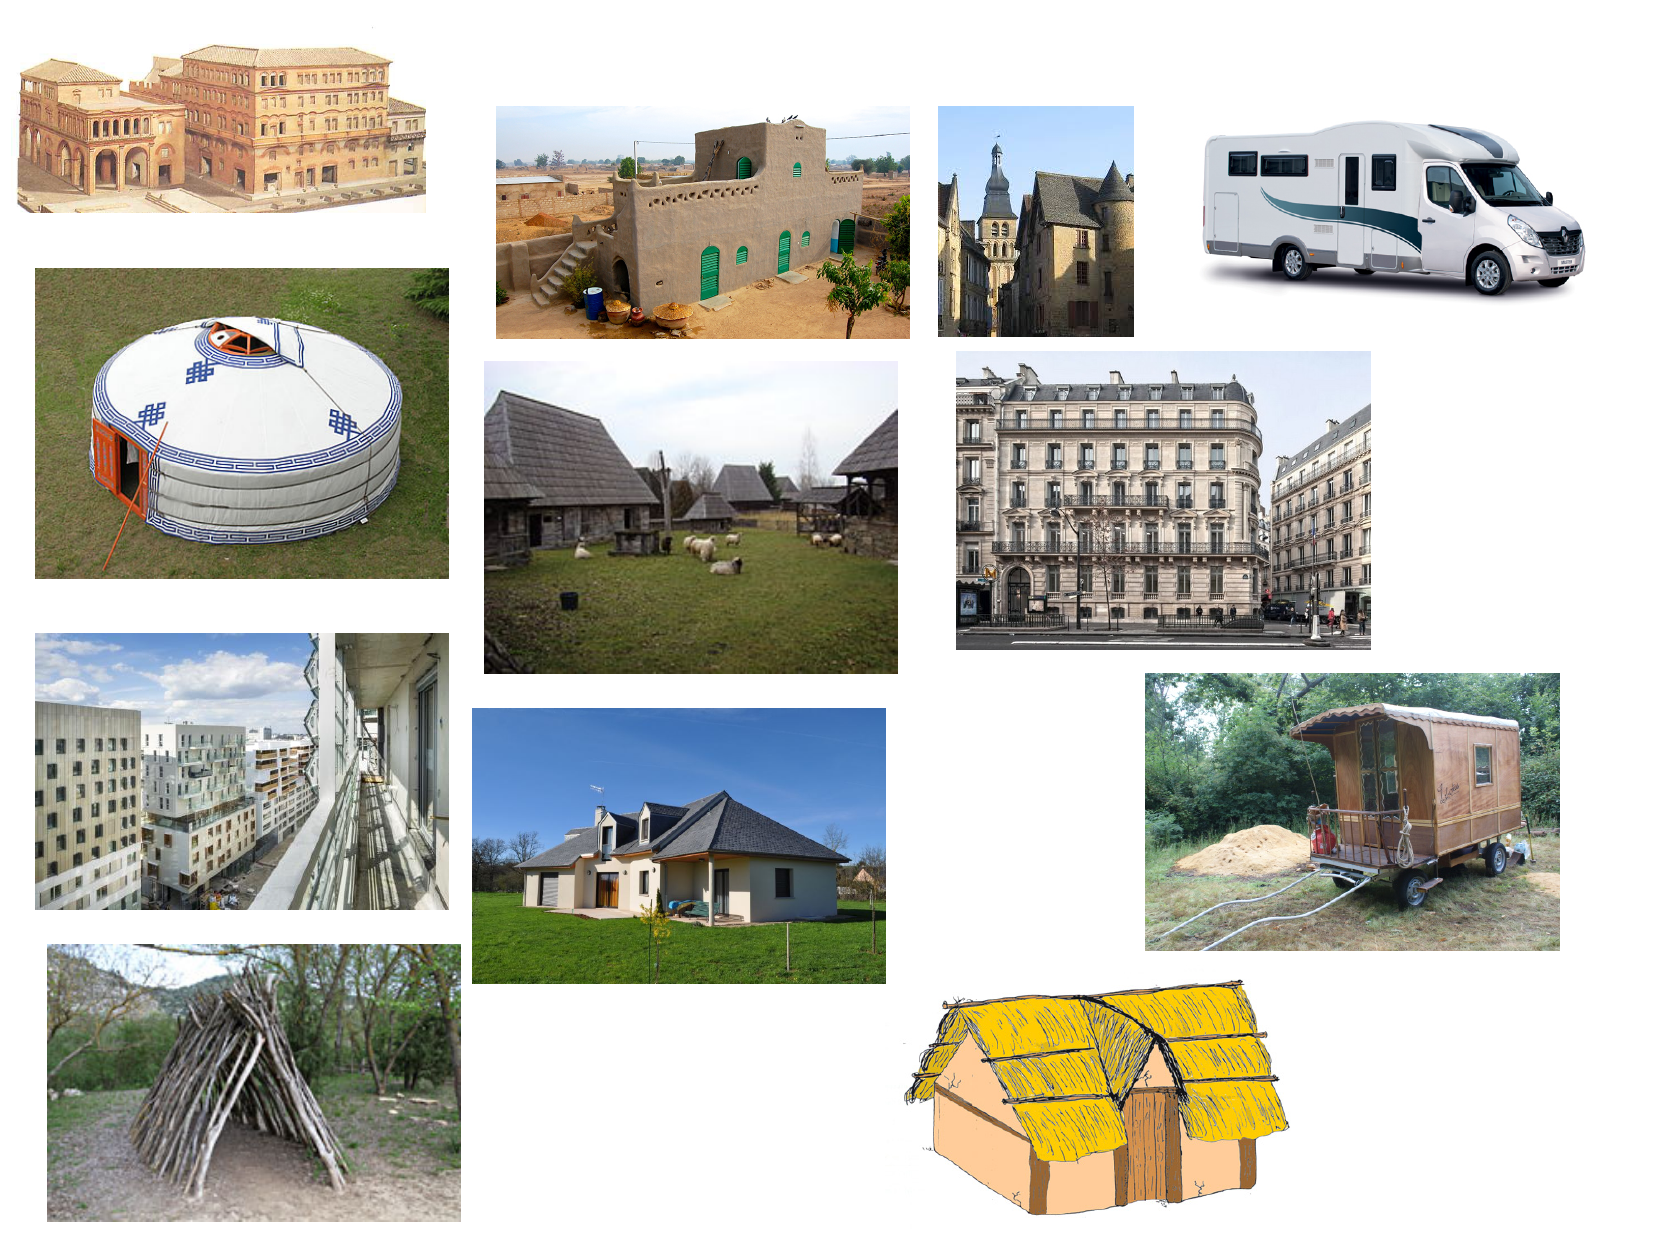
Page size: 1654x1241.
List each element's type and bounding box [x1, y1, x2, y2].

picture [938, 106, 1134, 337]
picture [956, 351, 1371, 650]
picture [496, 106, 910, 339]
picture [472, 708, 1300, 1229]
picture [484, 361, 898, 674]
picture [35, 268, 449, 579]
picture [47, 944, 461, 1222]
picture [35, 633, 449, 910]
picture [11, 25, 426, 213]
picture [1181, 91, 1595, 308]
picture [1145, 673, 1560, 951]
